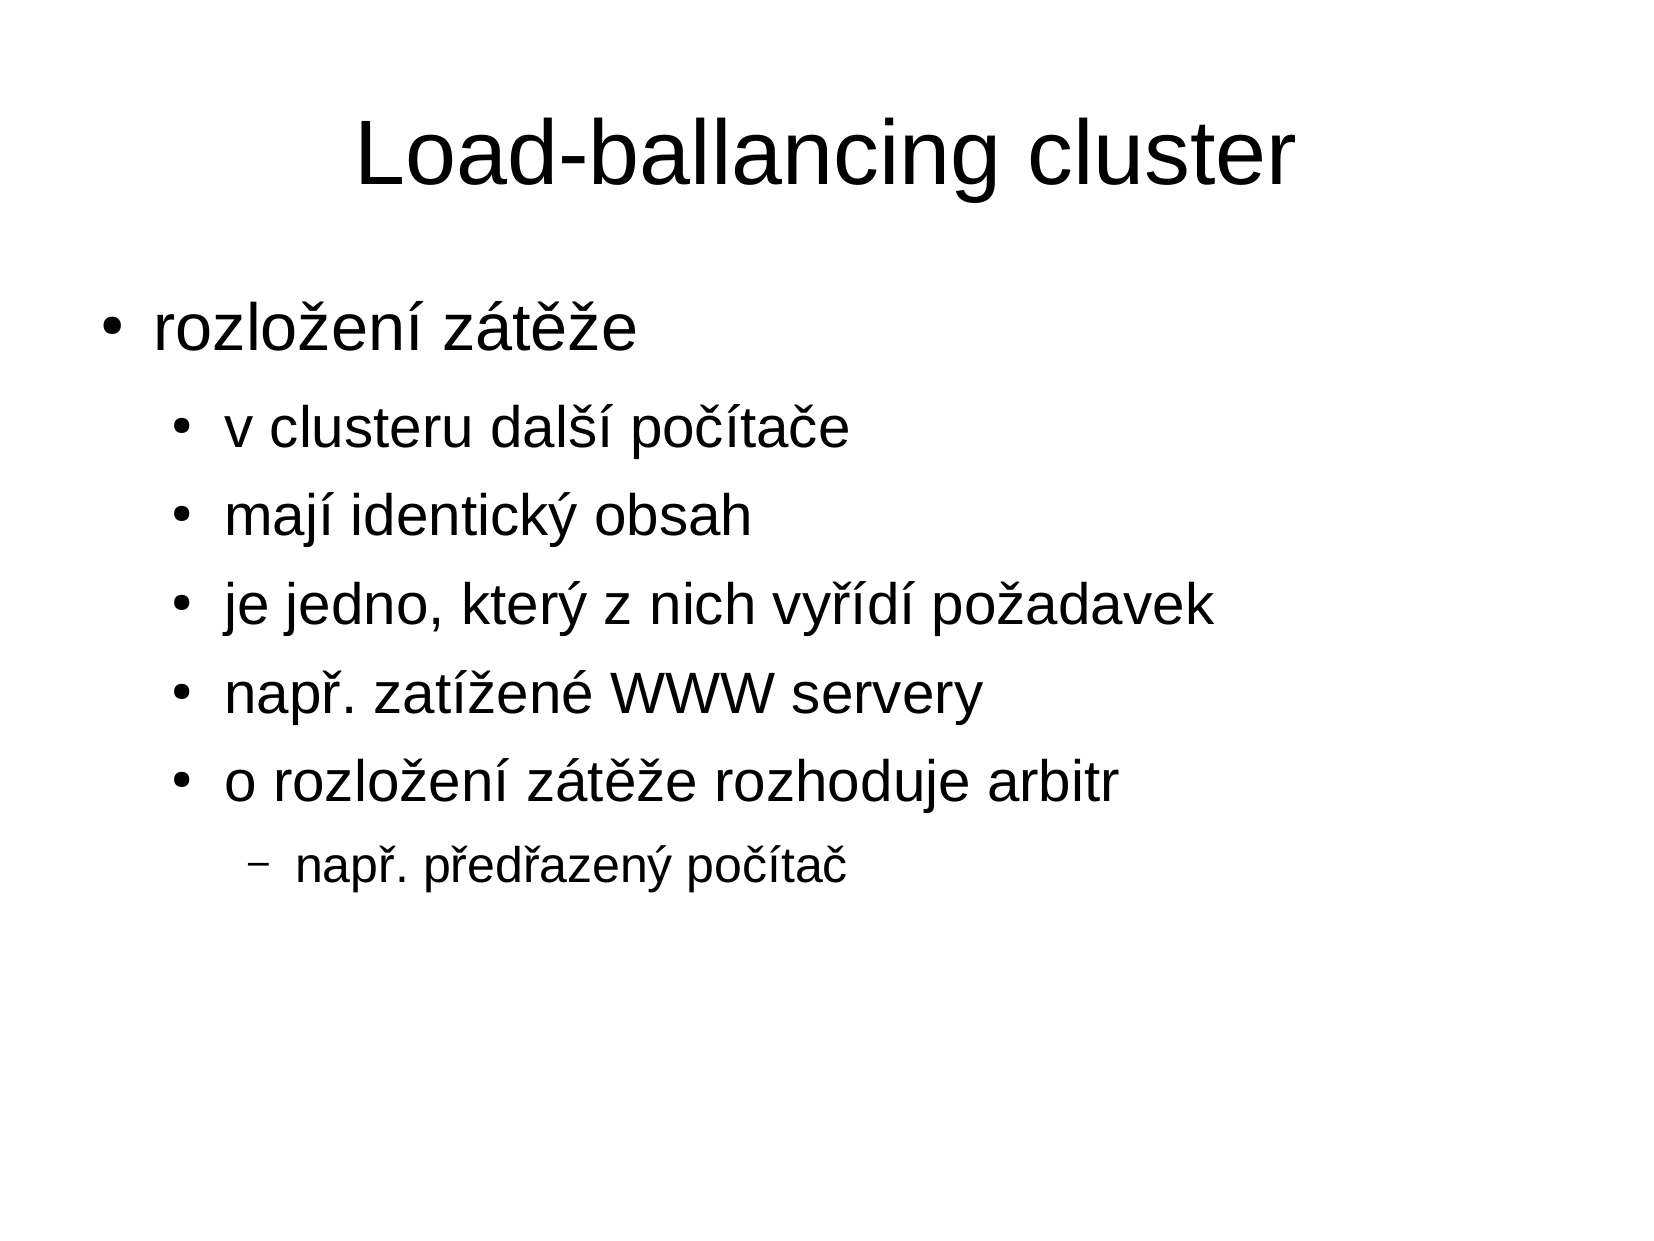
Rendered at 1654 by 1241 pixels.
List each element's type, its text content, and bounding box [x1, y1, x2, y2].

title Load-ballancing cluster [82, 49, 1571, 257]
list rozložení zátěže v clusteru další počítače mají identický obsah je jedno, který z nich vyřídí požadavek např. zatížené WWW servery o rozložení zátěže rozhoduje arbitr např. předřazený počítač [82, 290, 1571, 1109]
